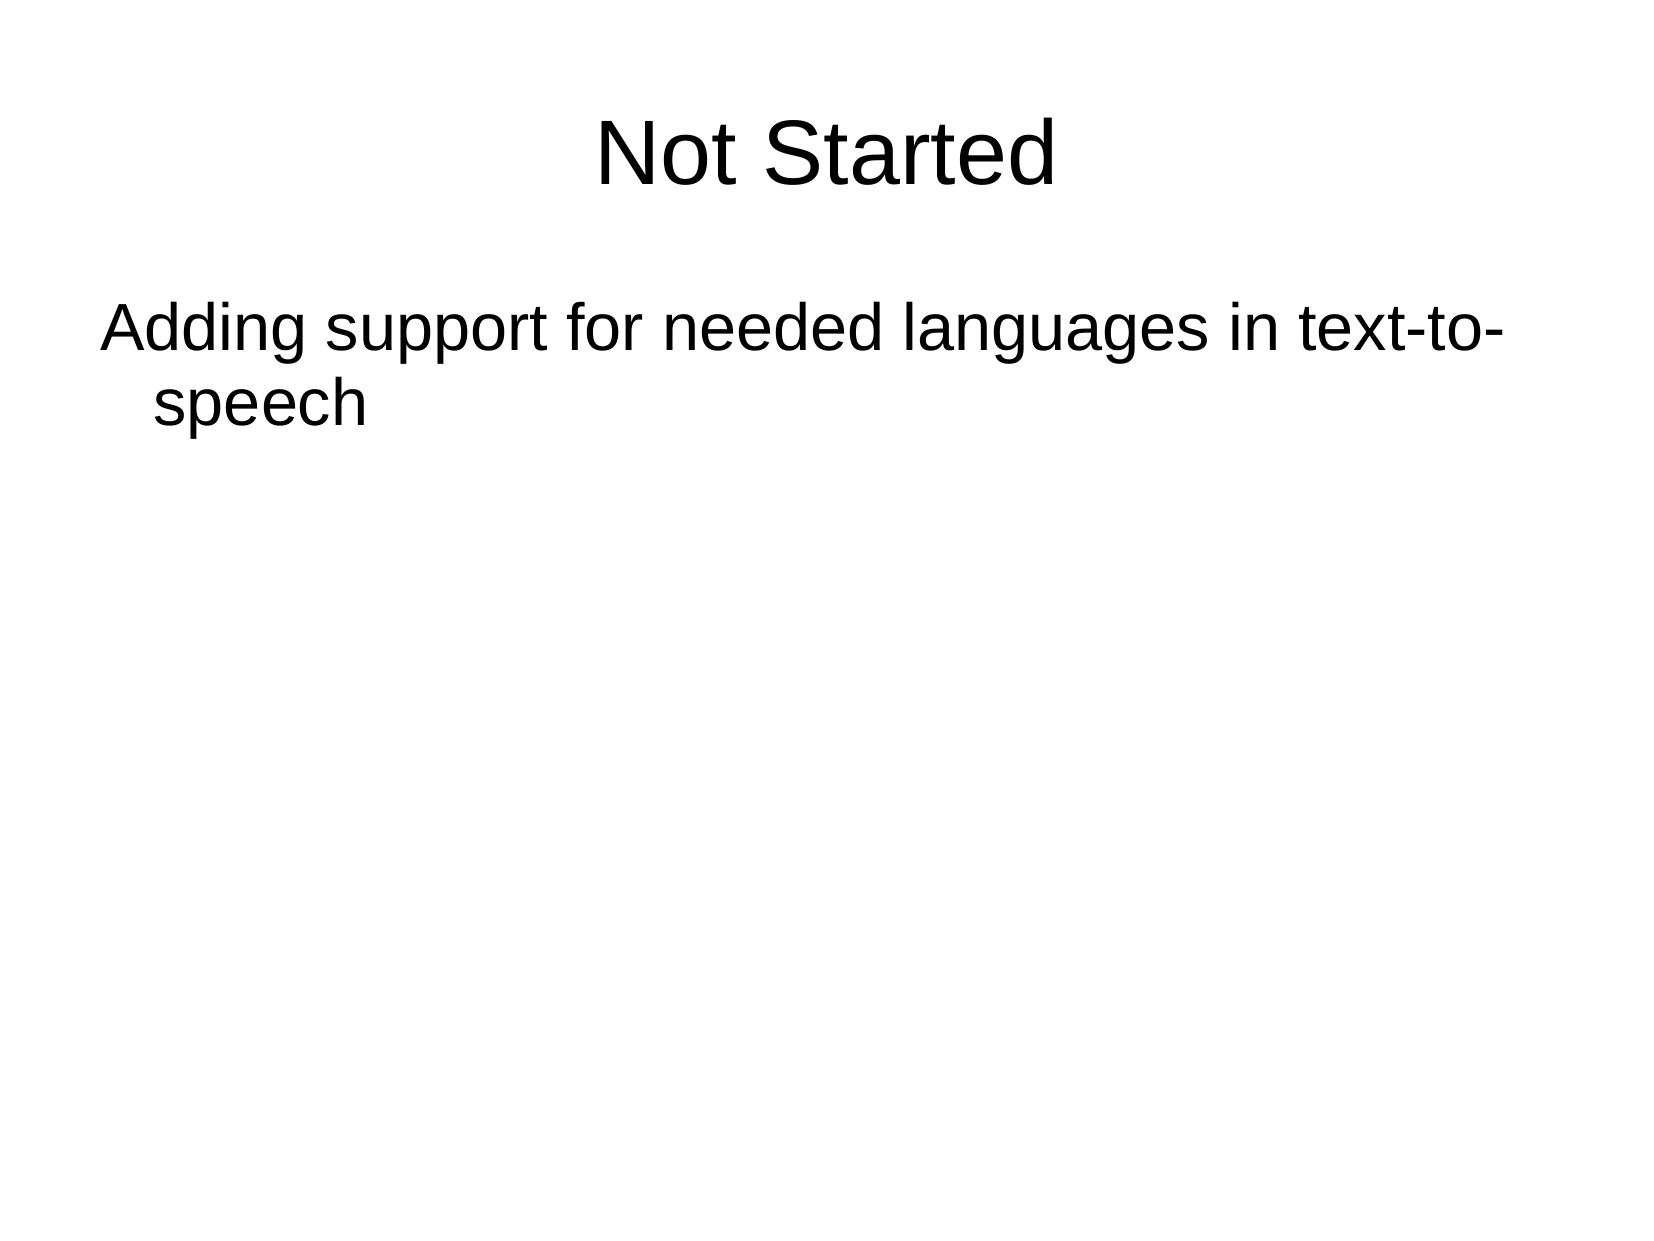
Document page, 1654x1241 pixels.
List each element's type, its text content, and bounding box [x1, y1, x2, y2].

title Not Started [82, 49, 1571, 257]
list Adding support for needed languages in text-to-speech [82, 290, 1571, 1109]
